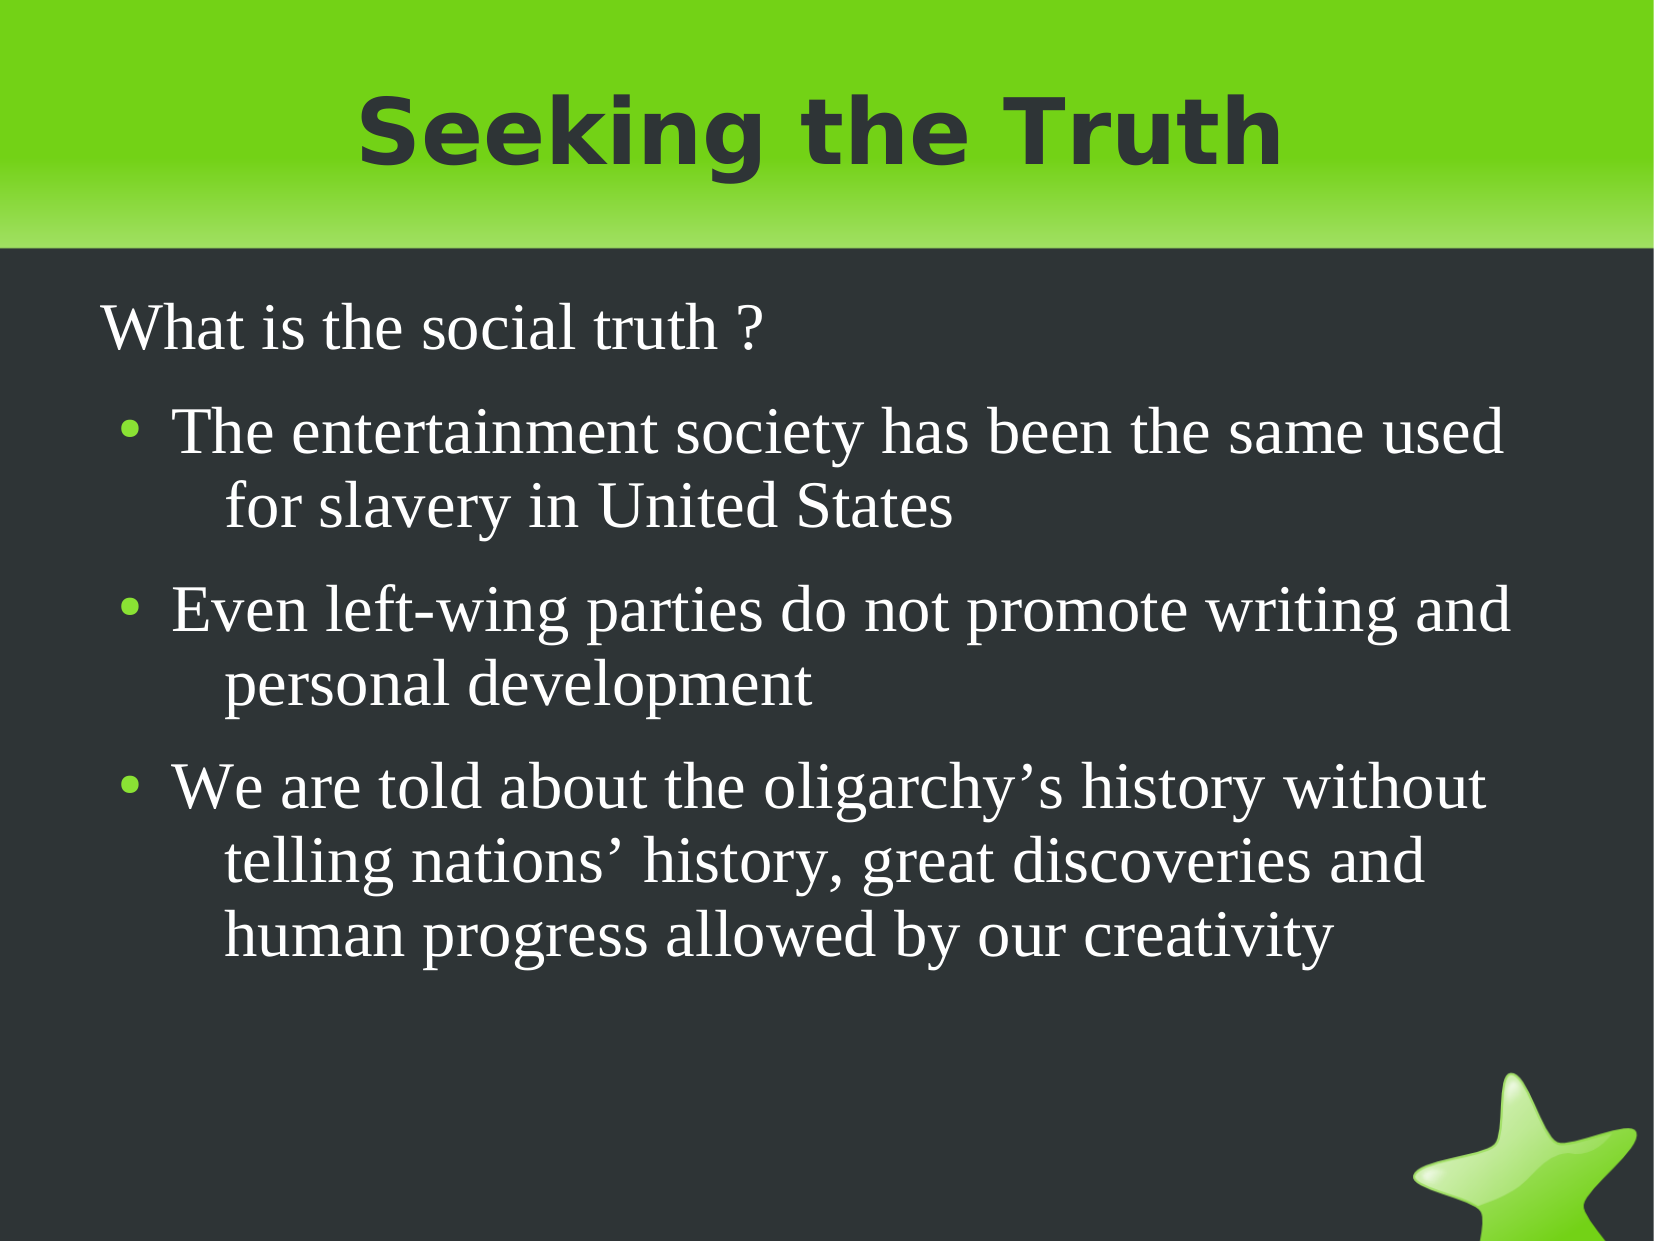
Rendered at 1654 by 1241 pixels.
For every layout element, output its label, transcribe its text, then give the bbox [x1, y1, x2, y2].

list What is the social truth ? The entertainment society has been the same used for slavery in United States Even left-wing parties do not promote writing and personal development We are told about the oligarchy’s history without telling nations’ history, great discoveries and human progress allowed by our creativity [82, 290, 1571, 1217]
title Seeking the Truth [76, 36, 1565, 229]
picture [0, 0, 1654, 1241]
